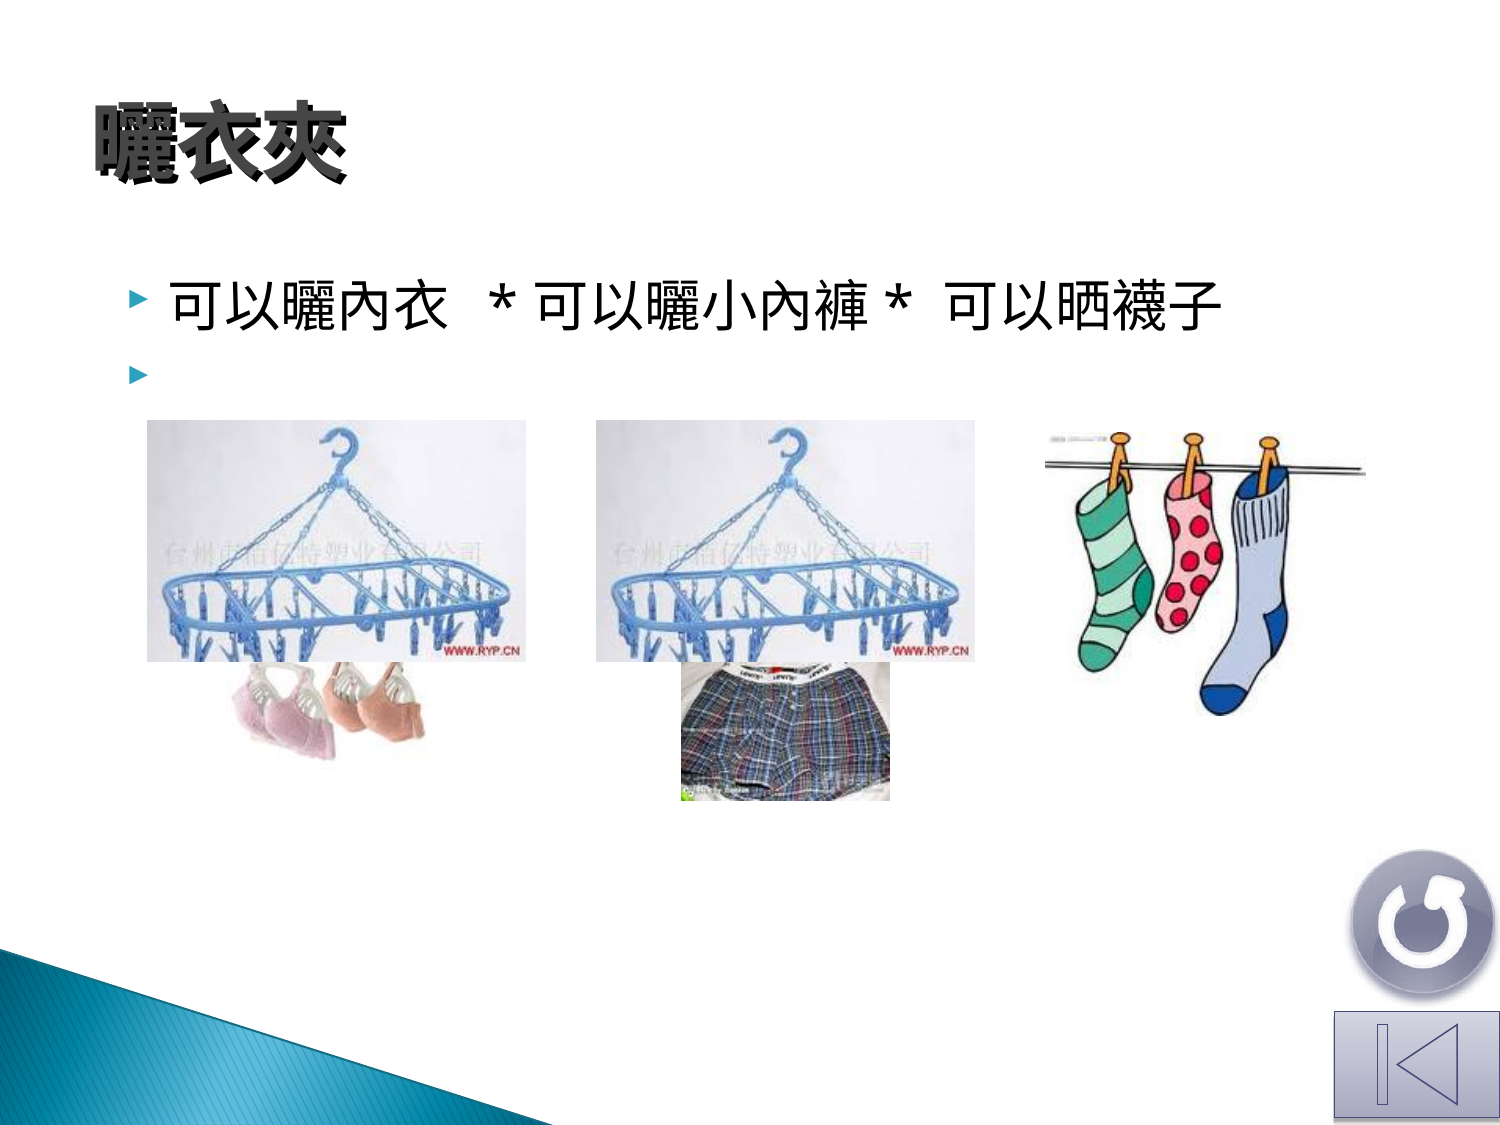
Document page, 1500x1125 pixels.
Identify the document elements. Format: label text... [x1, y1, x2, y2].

picture [1045, 432, 1366, 716]
picture [596, 420, 975, 801]
list 可以曬內衣 *可以曬小內褲* 可以晒襪子 [75, 262, 1471, 1006]
picture [1341, 847, 1500, 1010]
text_box [1334, 1011, 1500, 1118]
picture [147, 420, 526, 787]
title 曬衣夾 [75, 45, 1426, 233]
